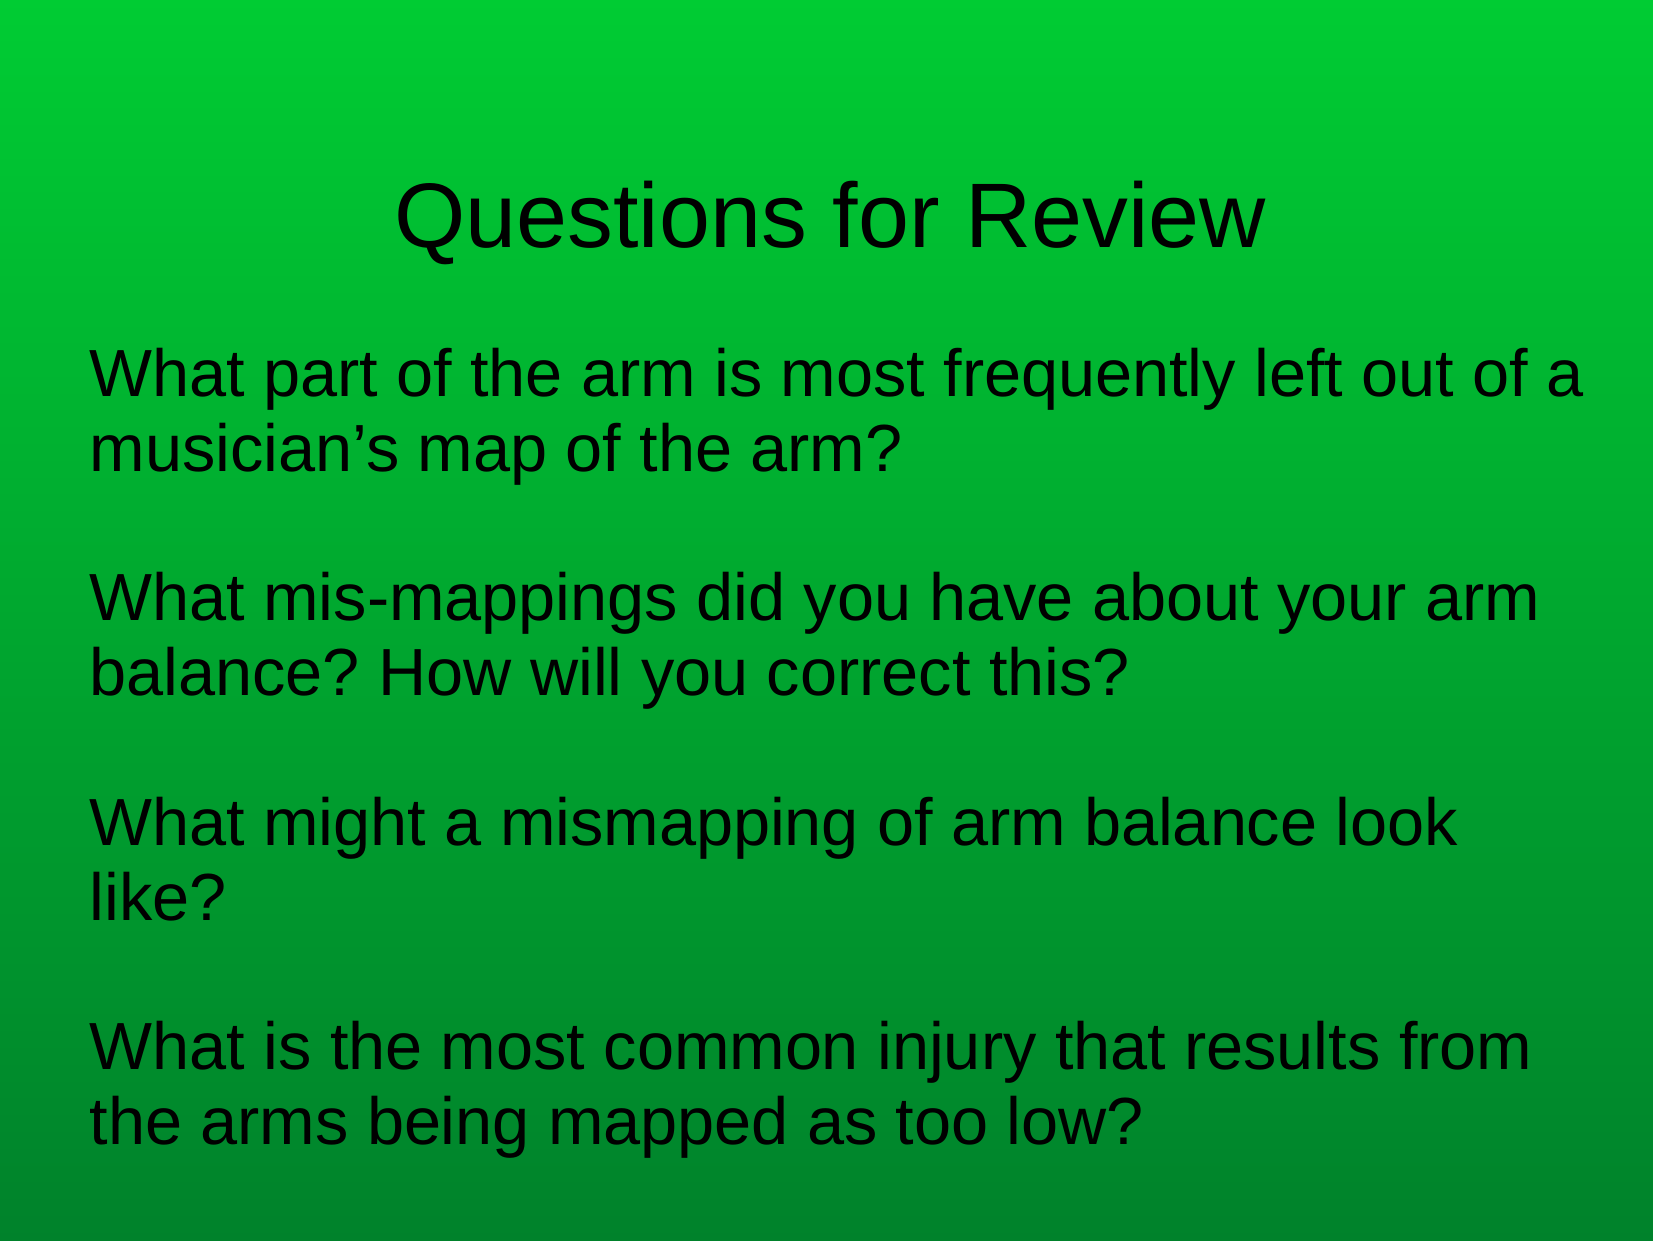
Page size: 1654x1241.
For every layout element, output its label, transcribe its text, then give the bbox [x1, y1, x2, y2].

text_box What part of the arm is most frequently left out of a musician’s map of the arm? What mis-mappings did you have about your arm balance? How will you correct this? What might a mismapping of arm balance look like? What is the most common injury that results from the arms being mapped as too low? [74, 328, 1612, 1241]
title Questions for Review [86, 112, 1575, 320]
